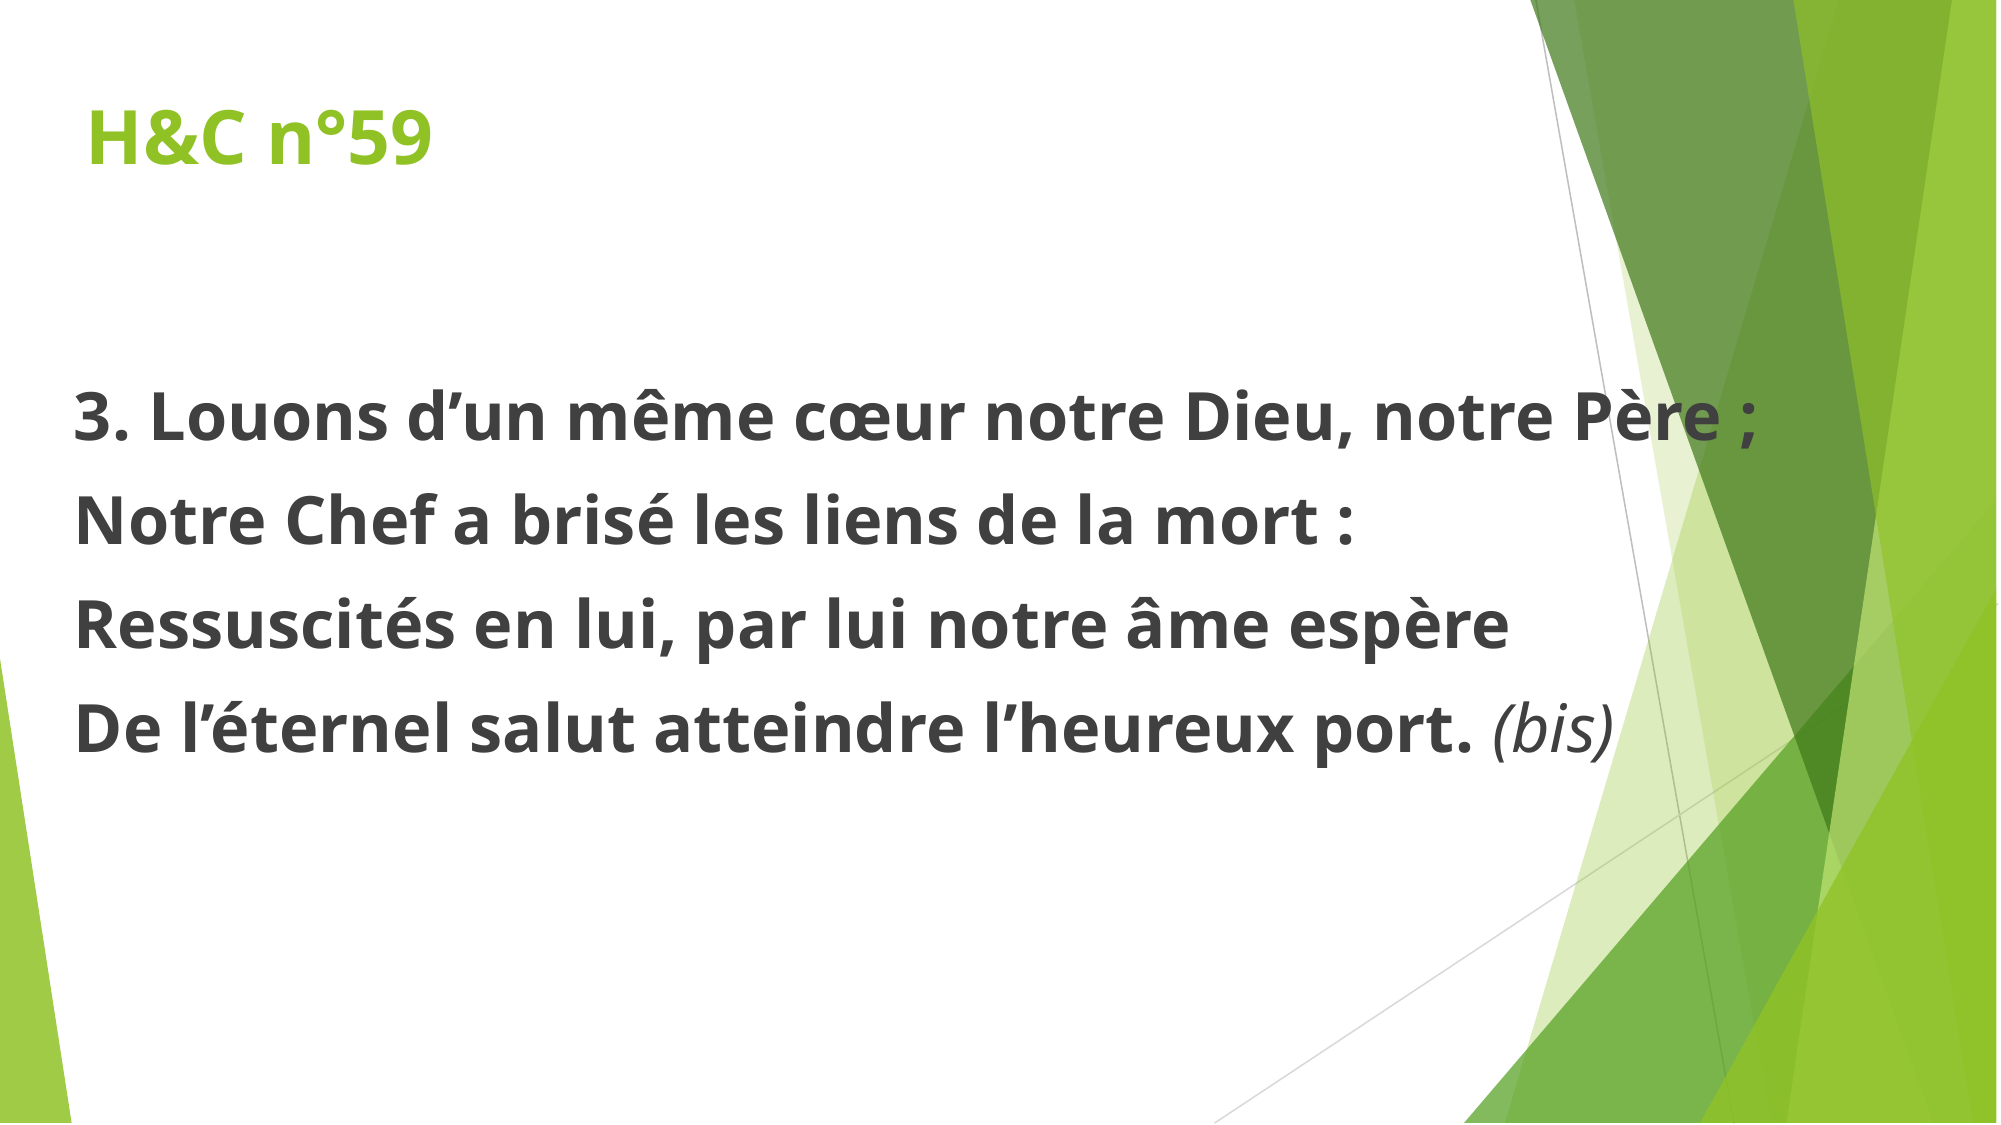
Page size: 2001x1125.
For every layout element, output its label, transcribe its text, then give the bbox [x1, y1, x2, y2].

text_box H&C n°59 [70, 82, 497, 189]
text_box 3. Louons d’un même cœur notre Dieu, notre Père ; Notre Chef a brisé les liens de la mort : Ressuscités en lui, par lui notre âme espère De l’éternel salut atteindre l’heureux port. (bis) [59, 354, 1985, 1075]
